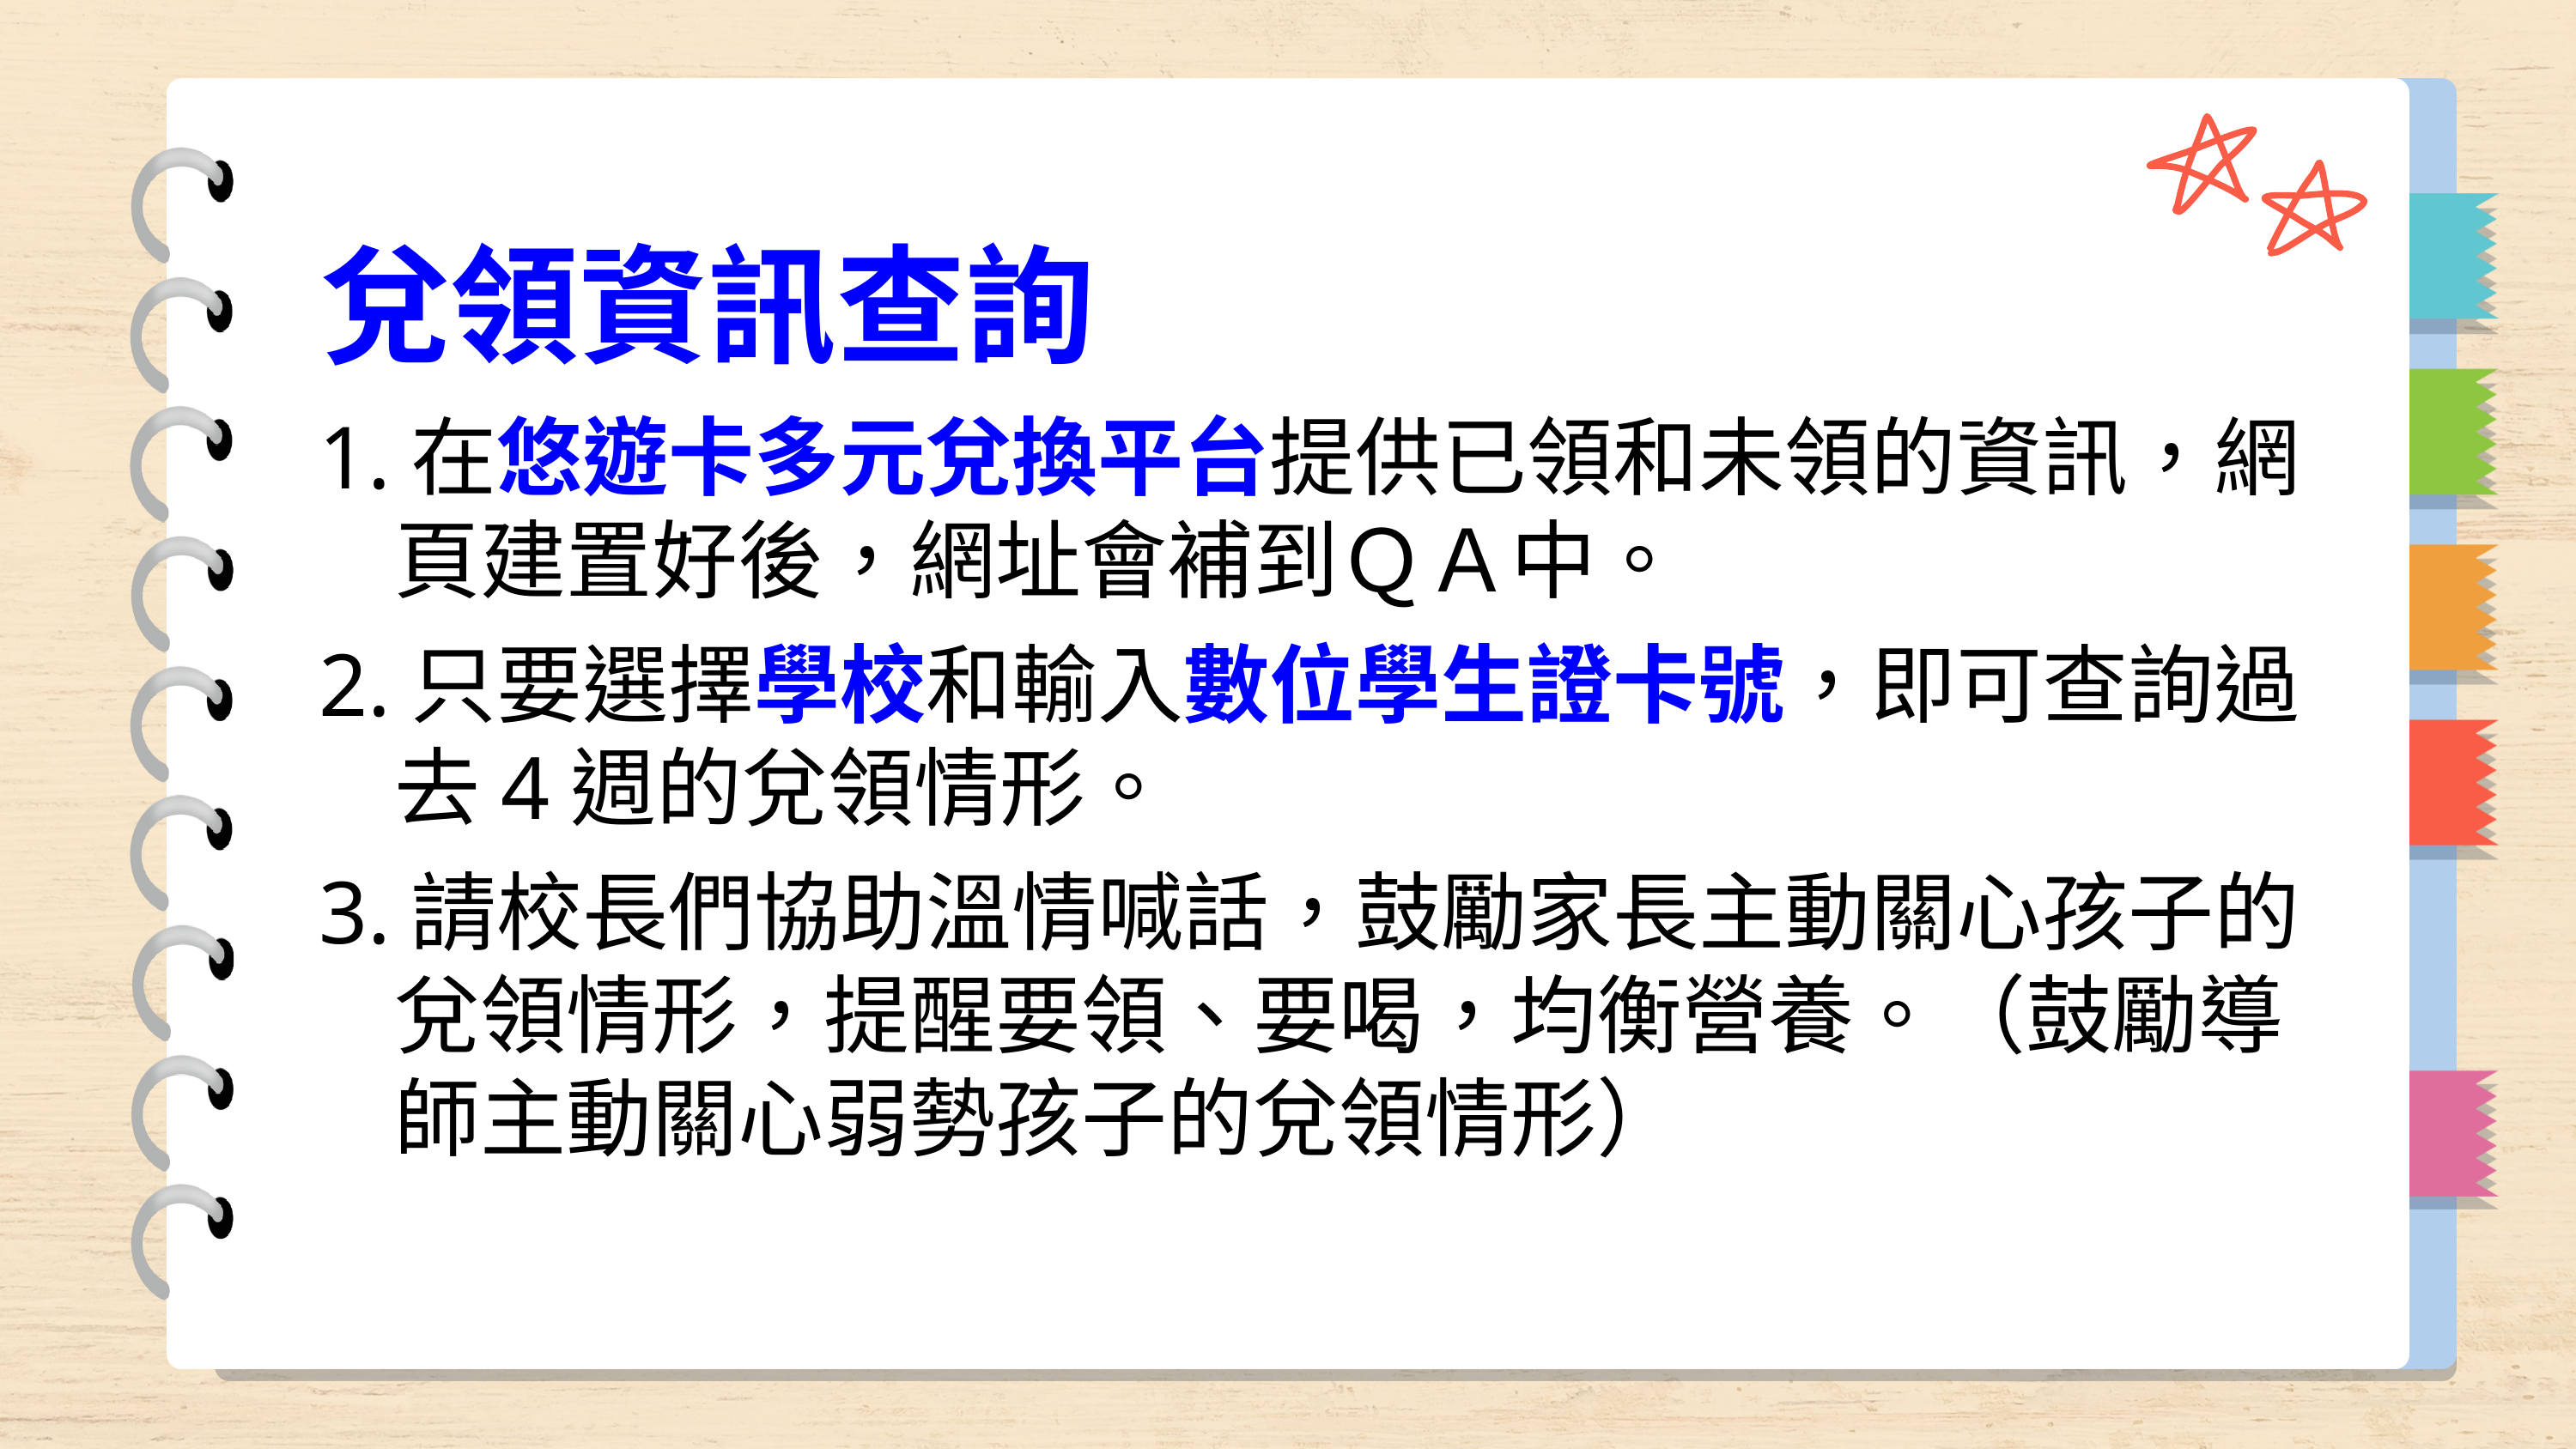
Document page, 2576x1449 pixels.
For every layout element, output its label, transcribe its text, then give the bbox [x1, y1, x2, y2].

text_box [130, 148, 234, 1301]
text_box [2146, 112, 2368, 258]
text_box 兌領資訊查詢 [321, 224, 2281, 381]
text_box 1.在悠遊卡多元兌換平台提供已領和未領的資訊，網頁建置好後，網址會補到ＱＡ中。 2.只要選擇學校和輸入數位學生證卡號，即可查詢過去4週的兌領情形。 3.請校長們協助溫情喊話，鼓勵家長主動關心孩子的兌領情形，提醒要領、要喝，均衡營養。（鼓勵導師主動關心弱勢孩子的兌領情形） [306, 397, 2351, 1225]
